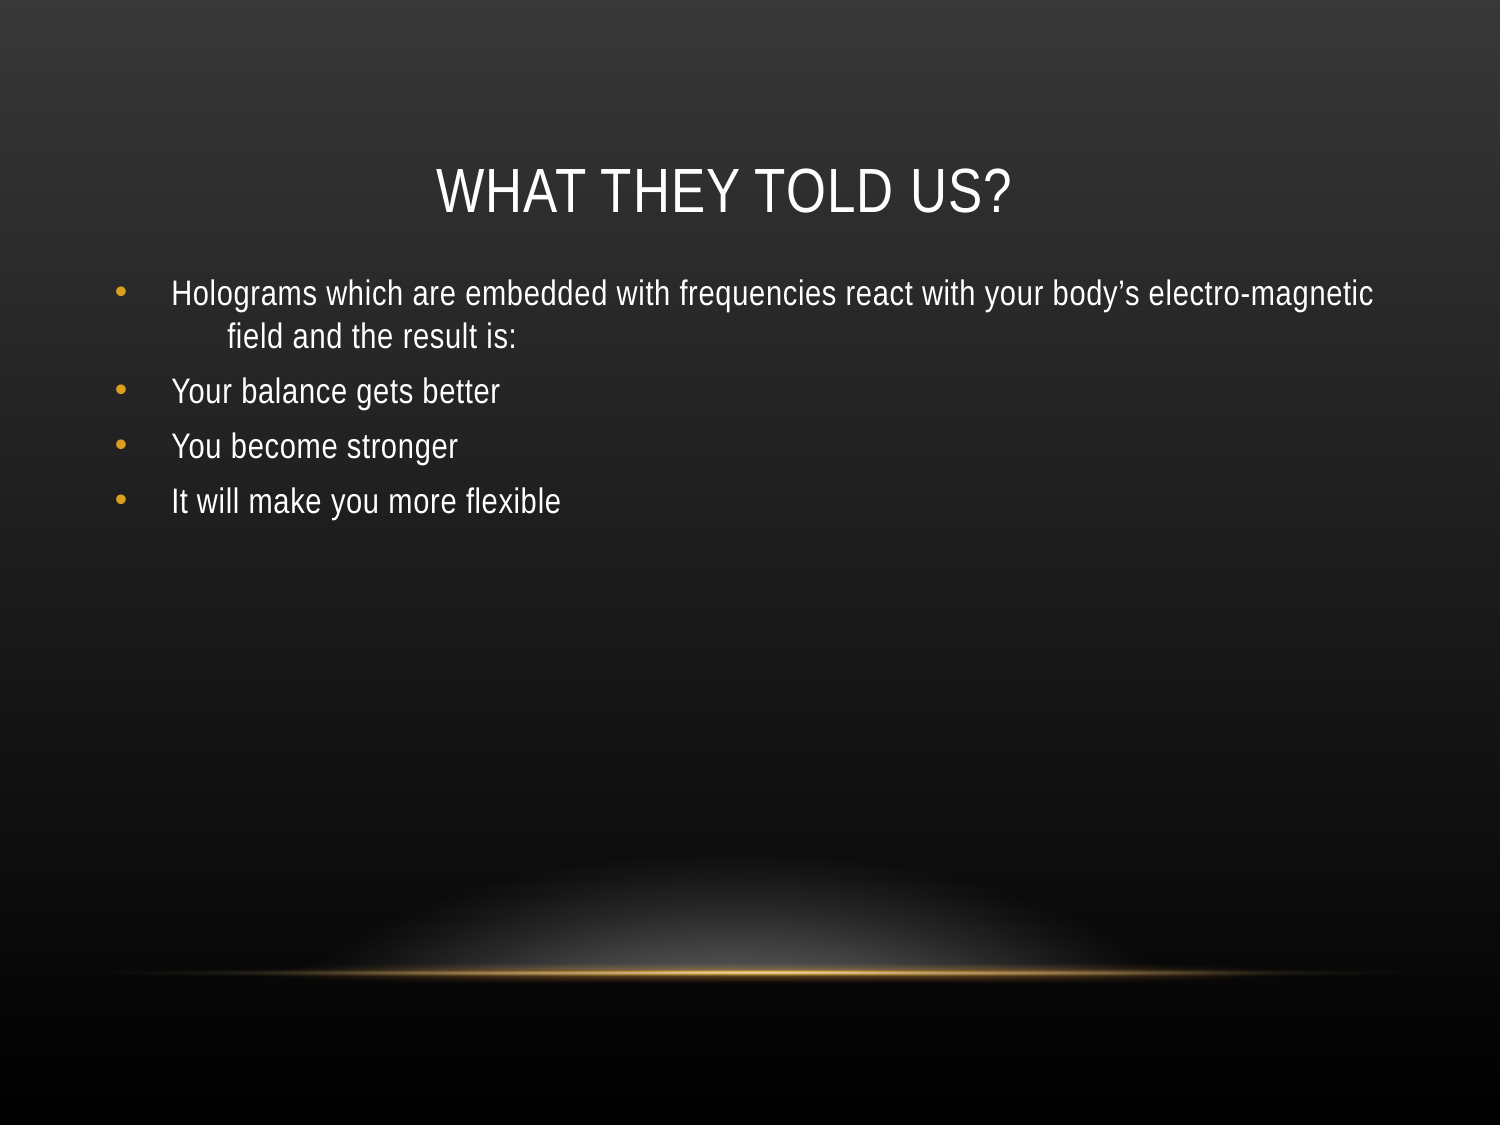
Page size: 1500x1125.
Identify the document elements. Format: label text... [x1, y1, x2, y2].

title What they told us? [99, 45, 1400, 233]
list Holograms which are embedded with frequencies react with your body’s electro-magnetic field and the result is: Your balance gets better You become stronger It will make you more flexible [99, 262, 1400, 938]
